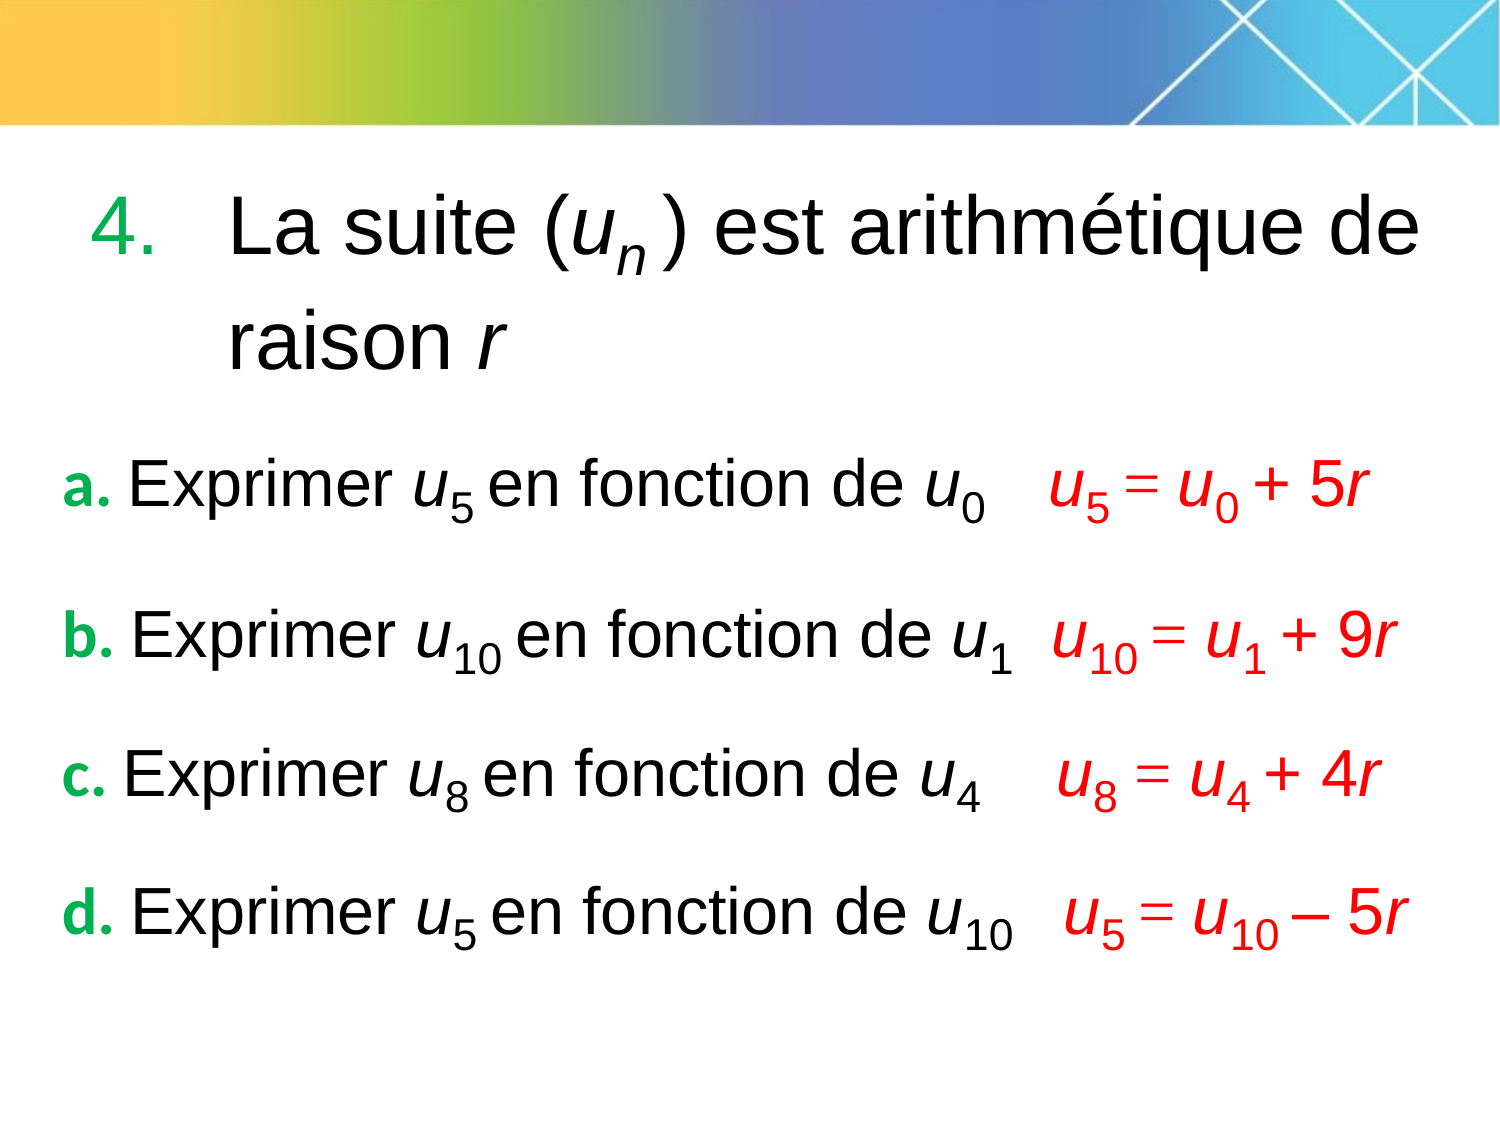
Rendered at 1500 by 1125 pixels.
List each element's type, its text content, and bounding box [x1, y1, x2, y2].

text_box La suite (un ) est arithmétique de raison r [75, 164, 1500, 338]
picture [0, 0, 1500, 127]
text_box a. Exprimer u5 en fonction de u0 u5 = u0 + 5r b. Exprimer u10 en fonction de u1 u10 = u1 + 9r c. Exprimer u8 en fonction de u4 u8 = u4 + 4r d. Exprimer u5 en fonction de u10 u5 = u10 – 5r [46, 386, 1477, 1088]
